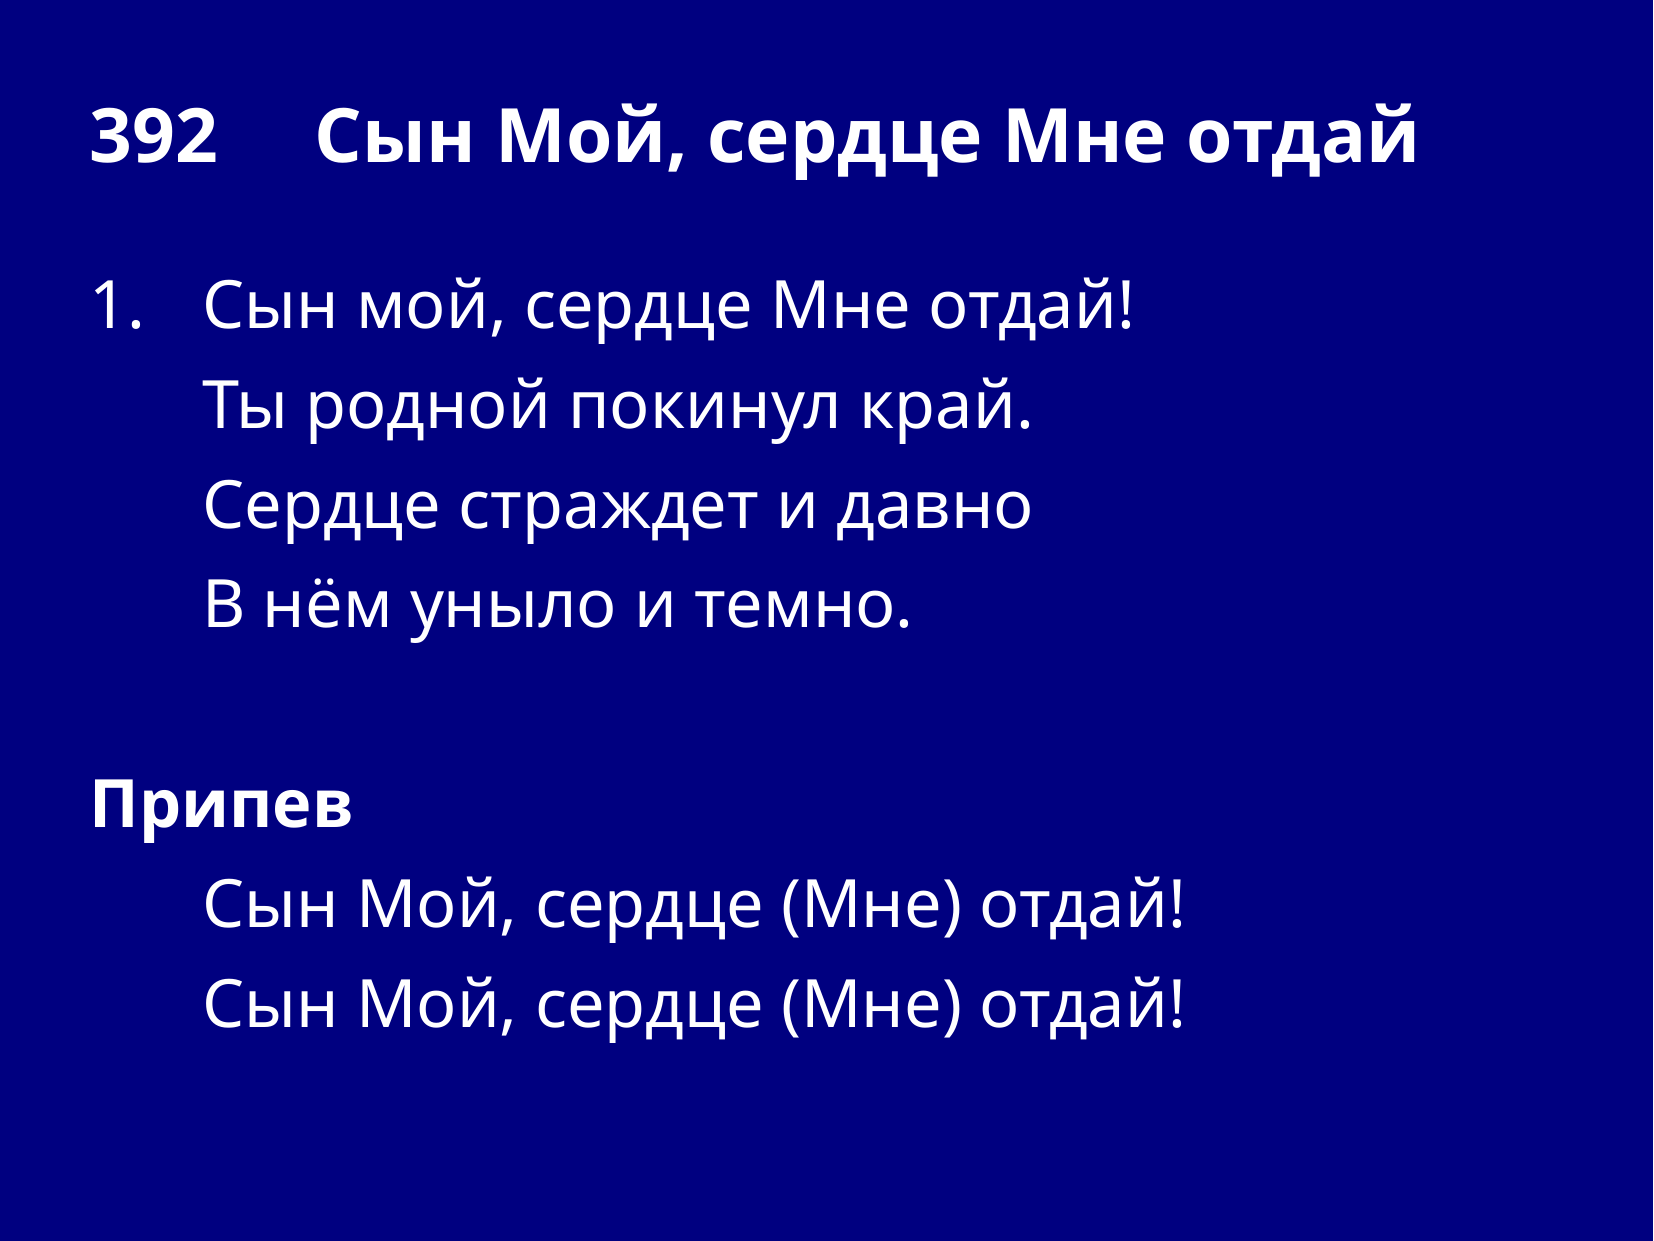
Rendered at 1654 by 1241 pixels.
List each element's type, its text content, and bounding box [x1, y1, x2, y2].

text_box 1. Сын мой, сердце Мне отдай! Ты родной покинул край. Сердце страждет и давно В нём уныло и темно. Припев Сын Мой, сердце (Мне) отдай! Сын Мой, сердце (Мне) отдай! [75, 188, 1576, 1163]
text_box 392 Сын Мой, сердце Мне отдай [75, 75, 1576, 188]
